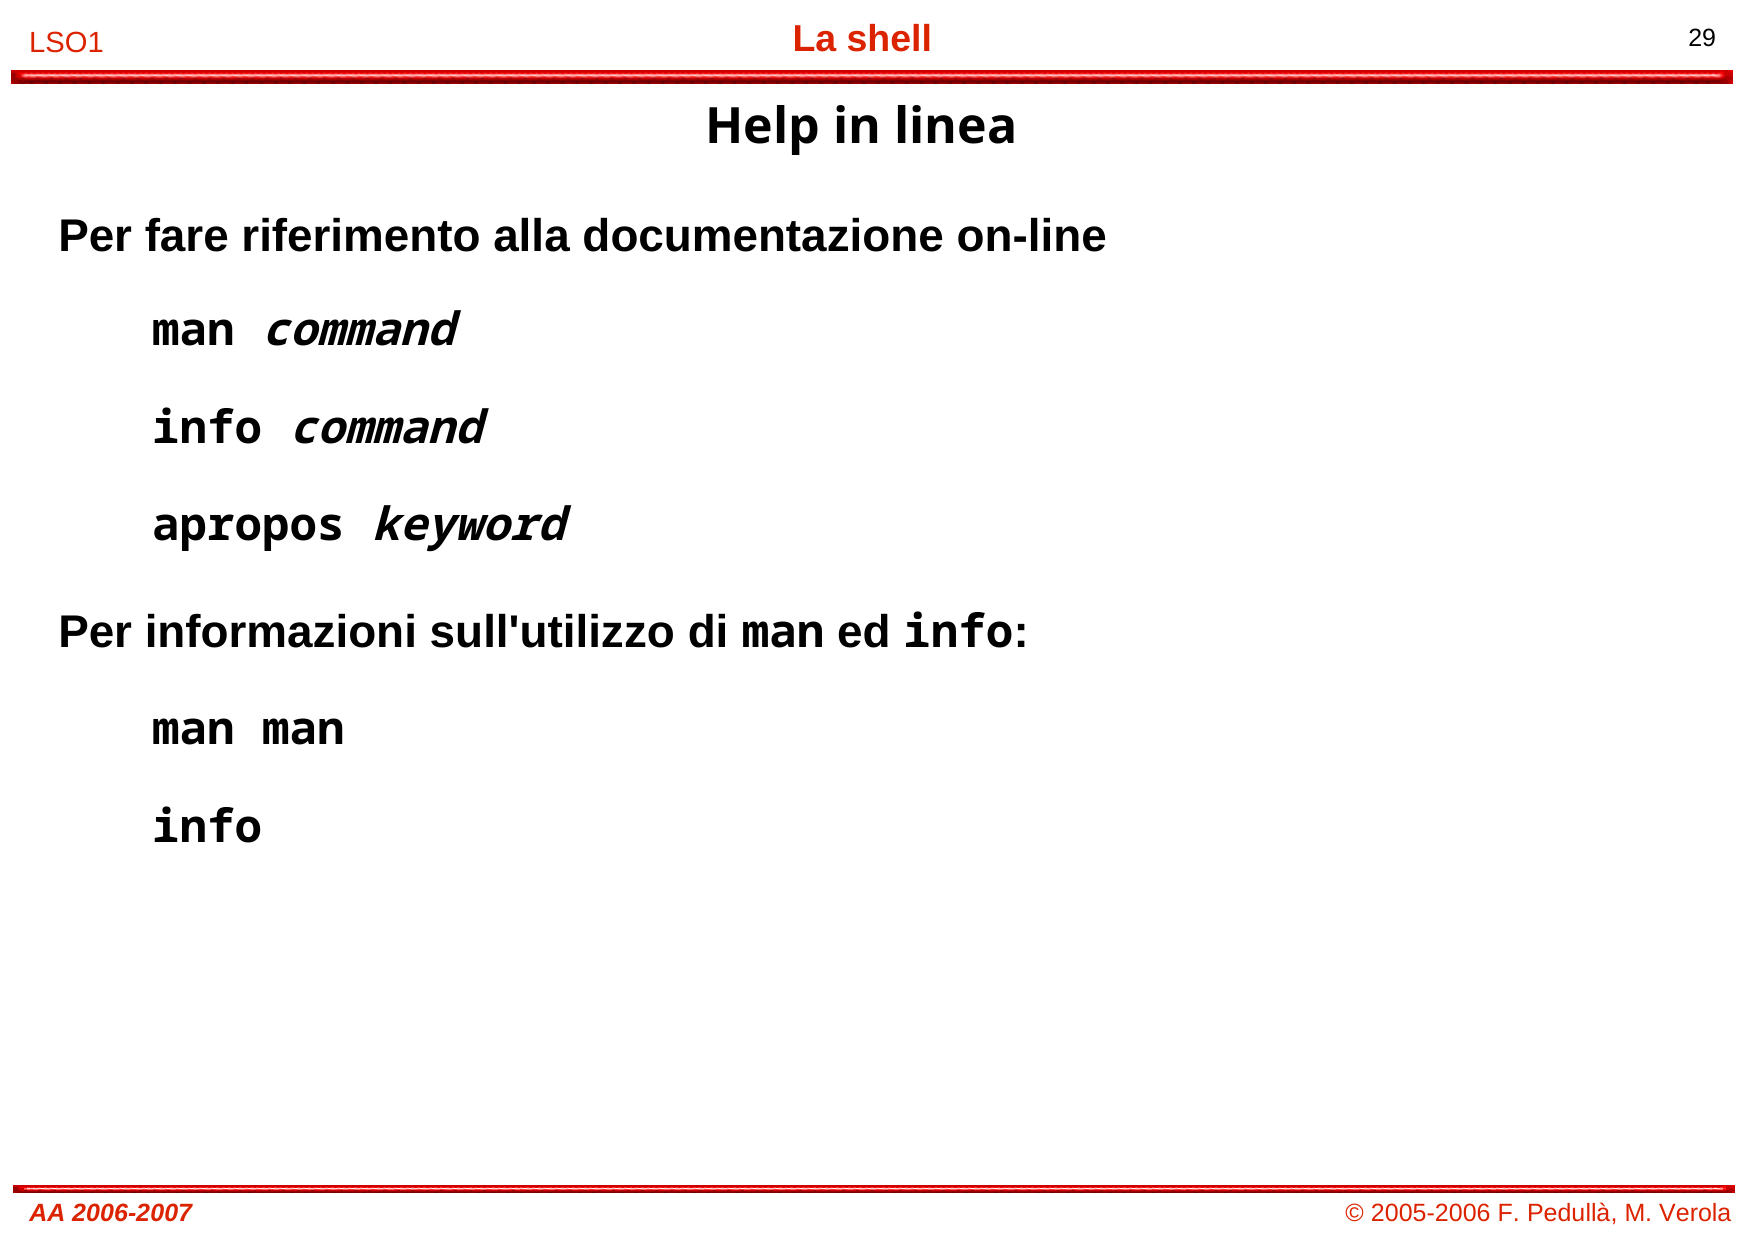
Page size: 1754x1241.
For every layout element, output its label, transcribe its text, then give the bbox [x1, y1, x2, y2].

list Per fare riferimento alla documentazione on-line man command info command apropos keyword Per informazioni sull'utilizzo di man ed info: man man info [58, 206, 1696, 873]
title Help in linea [705, 78, 1048, 174]
picture [13, 1185, 1735, 1193]
picture [11, 70, 1733, 84]
